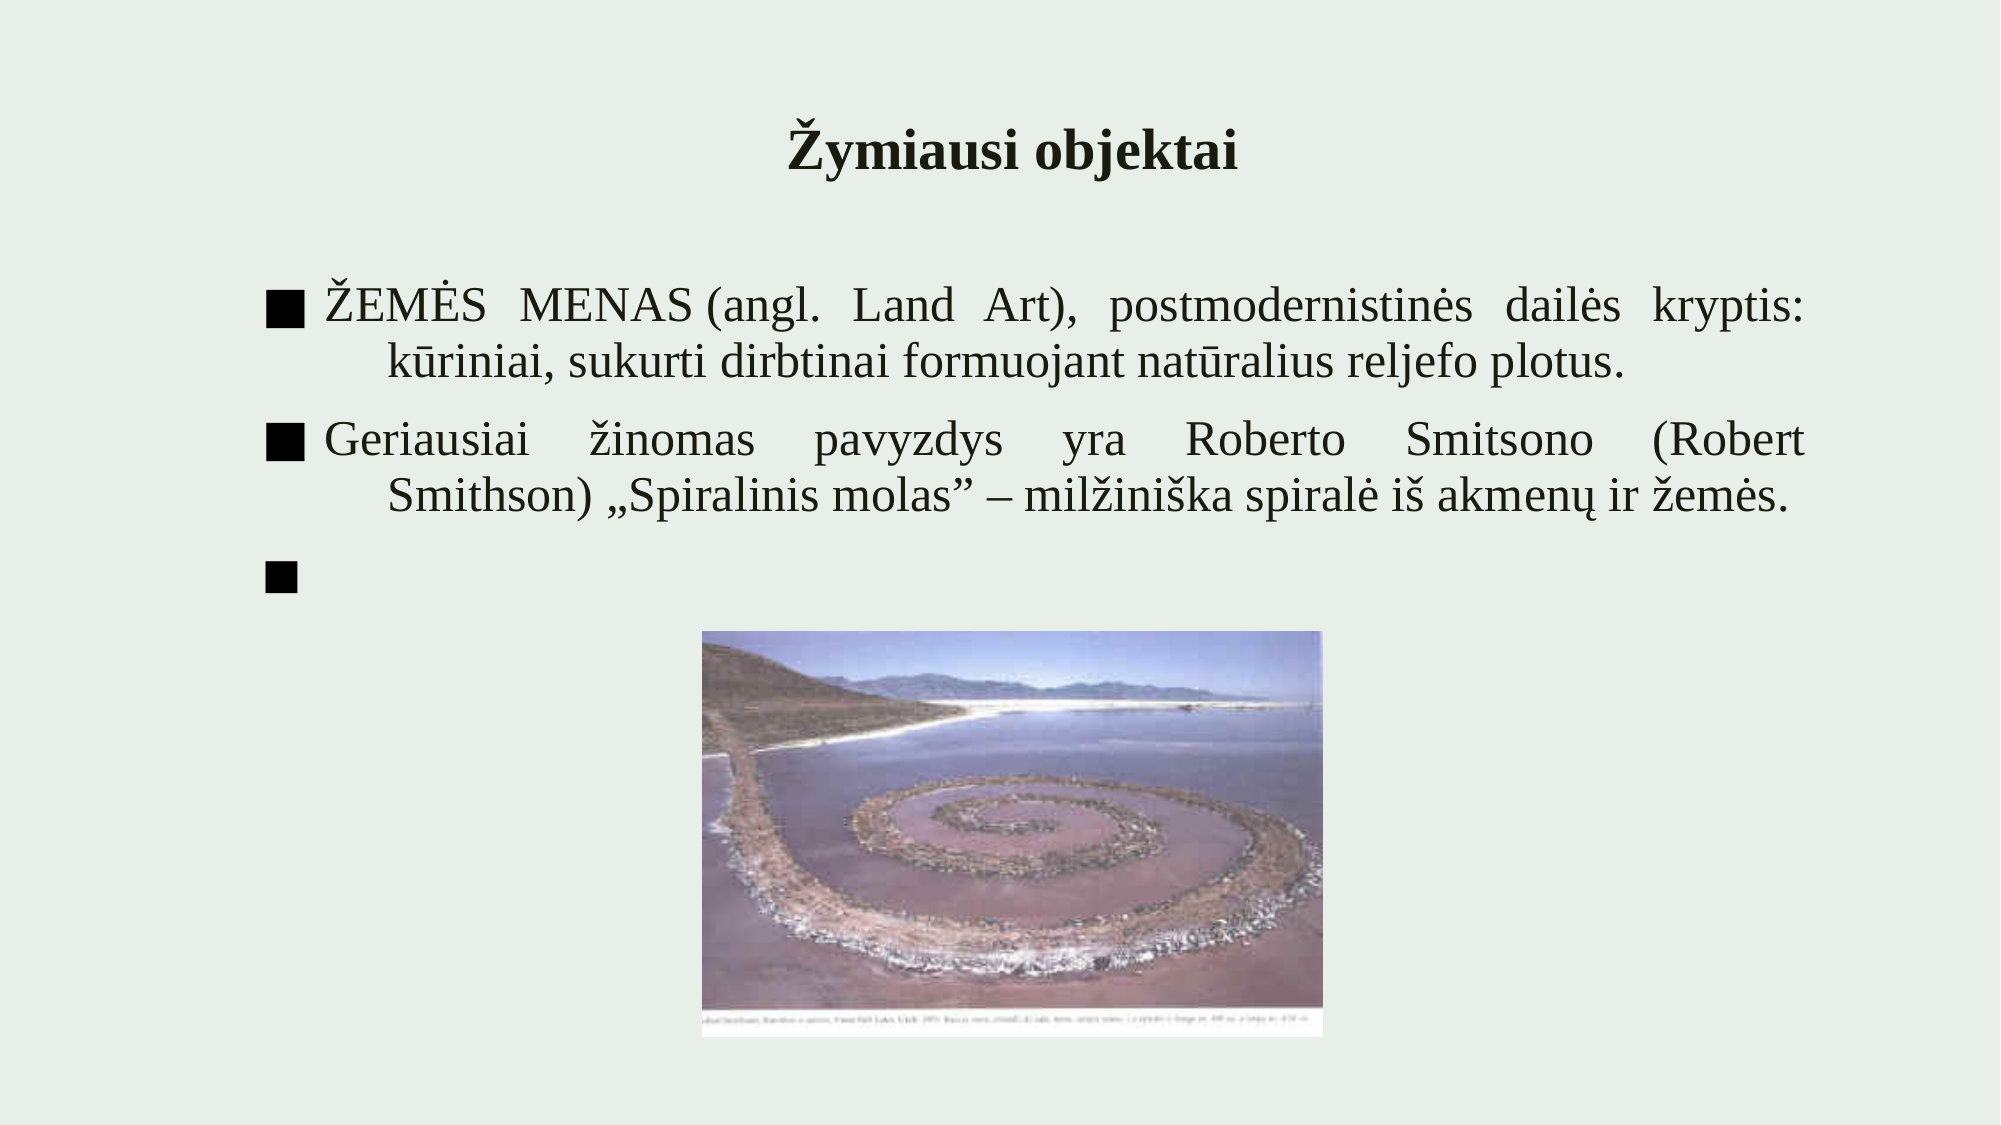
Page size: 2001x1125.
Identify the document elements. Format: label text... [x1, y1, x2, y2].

title Žymiausi objektai [225, 112, 1801, 357]
picture [702, 631, 1323, 1037]
list ŽEMĖS MENAS (angl. Land Art), postmodernistinės dailės kryptis: kūriniai, sukurti dirbtinai formuojant natūralius reljefo plotus. Geriausiai žinomas pavyzdys yra Roberto Smitsono (Robert Smithson) „Spiralinis molas” – milžiniška spiralė iš akmenų ir žemės. [246, 268, 1822, 857]
